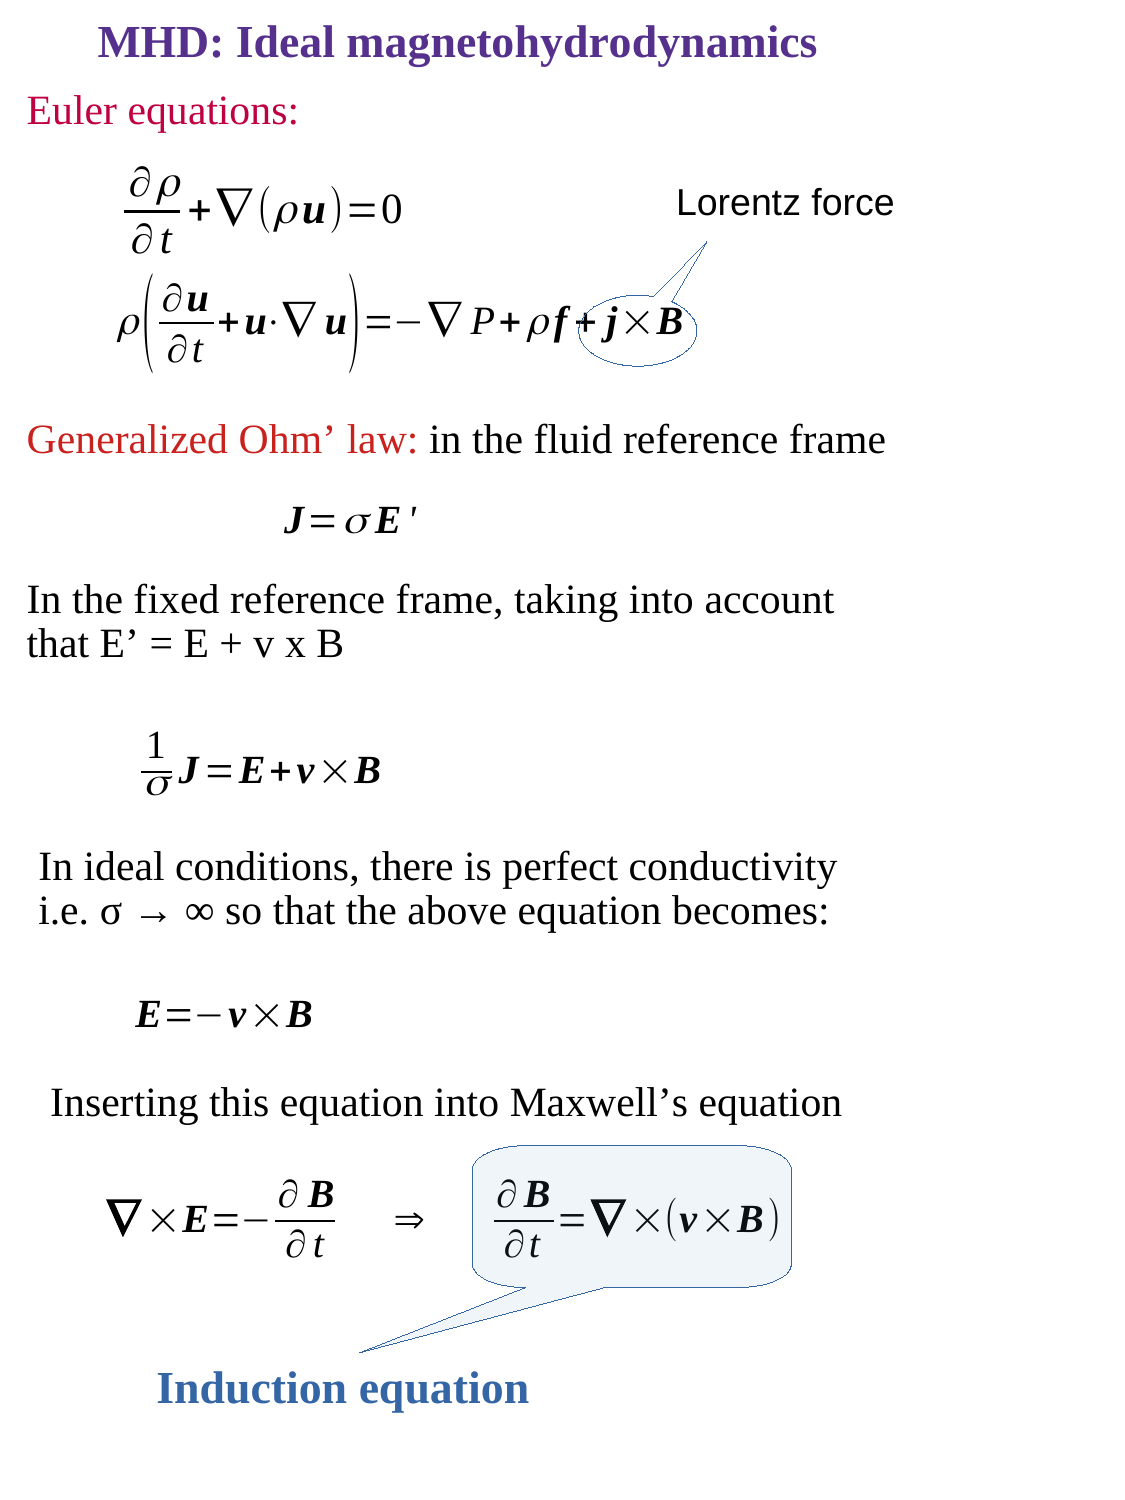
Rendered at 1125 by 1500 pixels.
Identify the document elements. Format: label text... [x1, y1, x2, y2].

text_box [359, 1145, 792, 1353]
text_box Generalized Ohm’ law: in the fluid reference frame In the fixed reference frame, taking into account that E’ = E + v x B [11, 411, 922, 700]
chart [128, 723, 391, 798]
chart [122, 992, 324, 1037]
text_box Inserting this equation into Maxwell’s equation [35, 1074, 863, 1134]
text_box [578, 241, 707, 367]
chart [94, 1171, 472, 1268]
text_box Lorentz force [661, 177, 945, 232]
text_box MHD: Ideal magnetohydrodynamics [82, 11, 1052, 75]
text_box In ideal conditions, there is perfect conductivity i.e. σ → ∞ so that the above equation becomes: [23, 838, 898, 971]
chart [112, 165, 414, 264]
text_box Induction equation [141, 1358, 697, 1421]
chart [106, 271, 695, 377]
text_box Euler equations: [11, 82, 839, 141]
chart [271, 498, 427, 544]
chart [673, 271, 695, 319]
